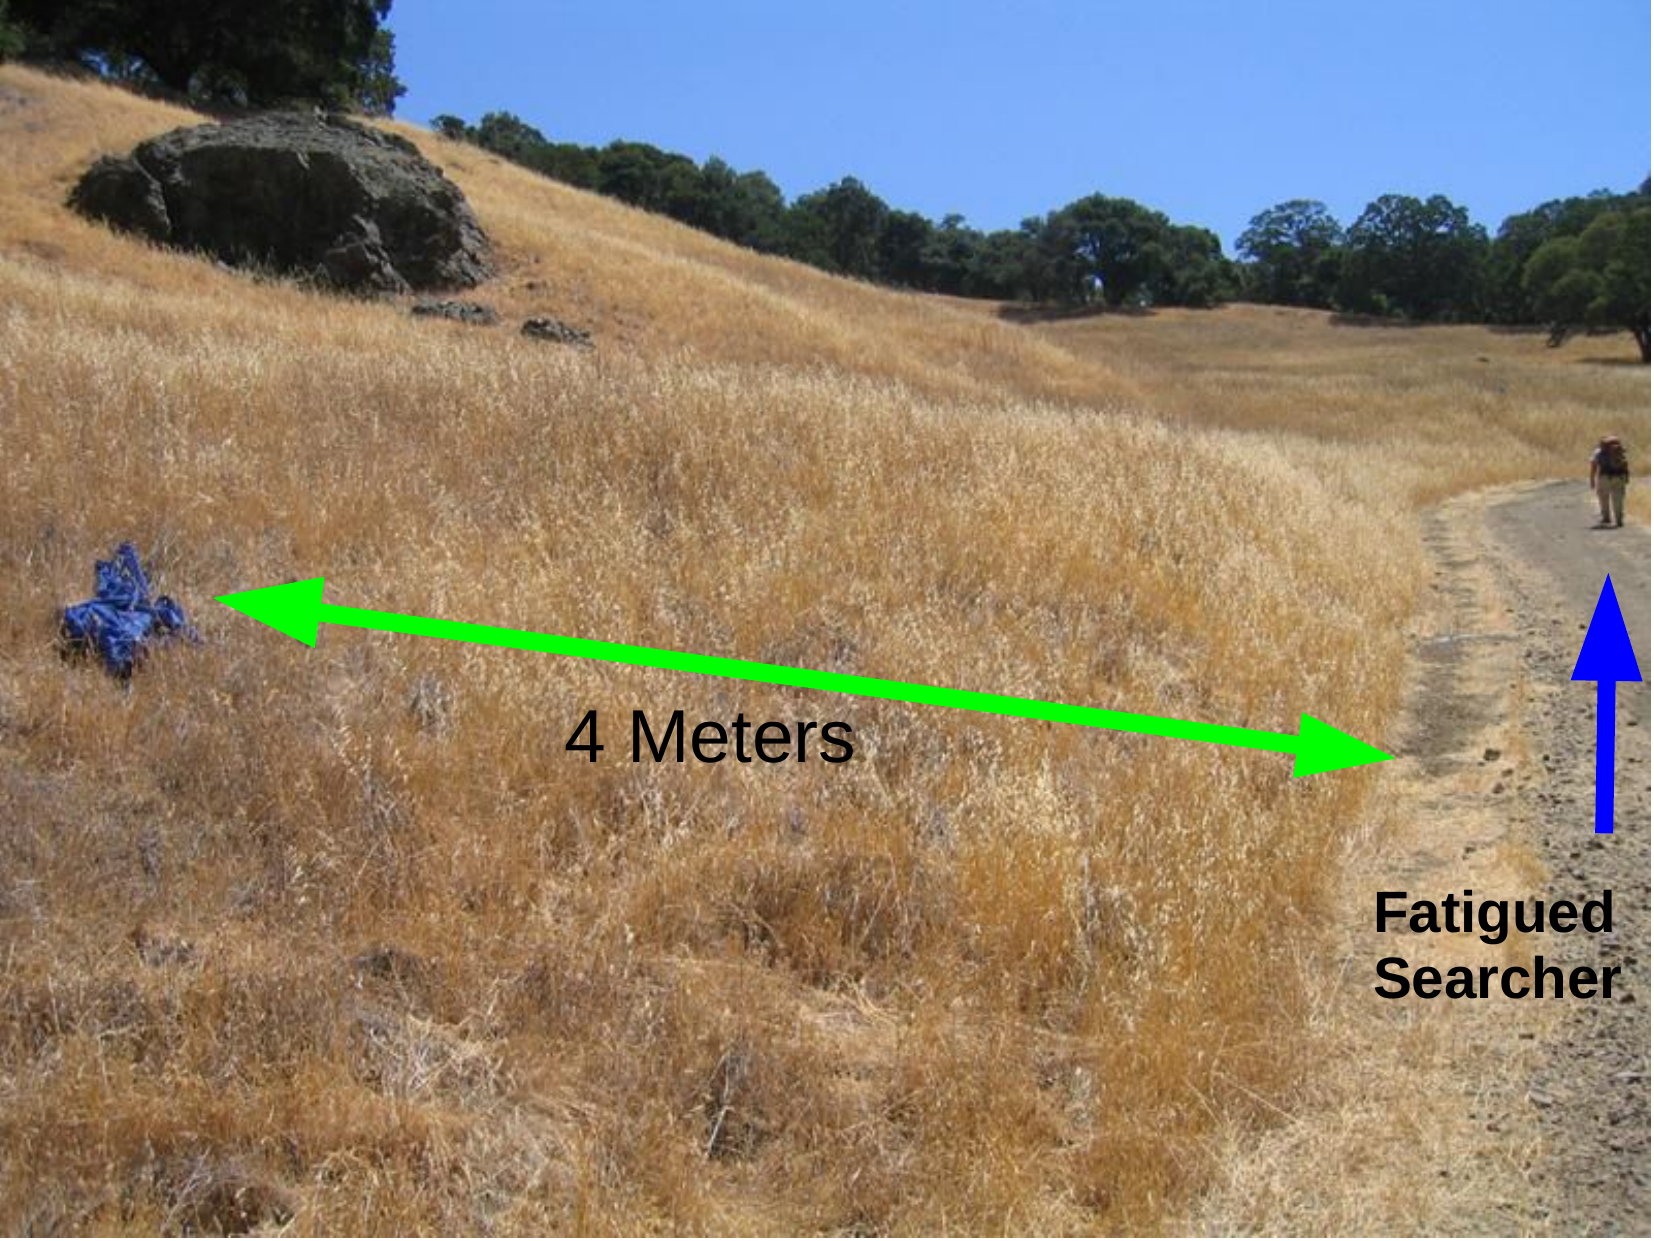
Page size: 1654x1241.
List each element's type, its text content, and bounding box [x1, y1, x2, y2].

picture [0, 0, 1651, 1238]
text_box 4 Meters [549, 687, 872, 787]
text_box Fatigued Searcher [1358, 872, 1638, 1018]
